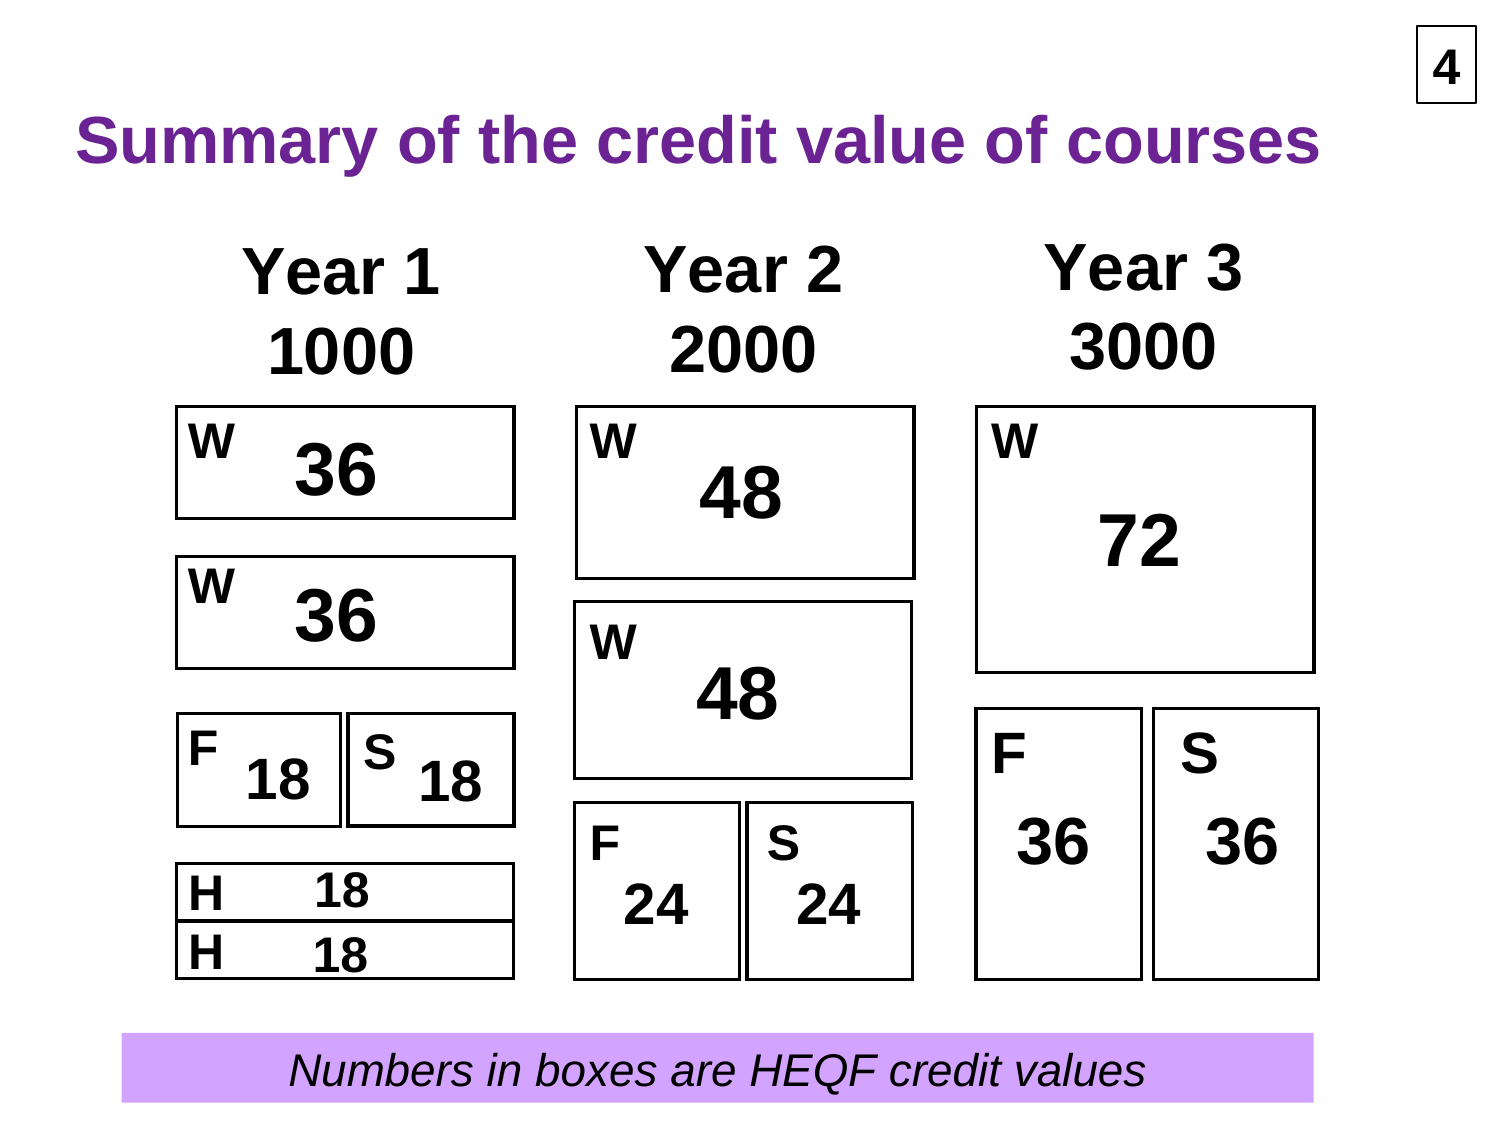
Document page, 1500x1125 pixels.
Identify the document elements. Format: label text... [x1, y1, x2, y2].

text_box 48 [681, 637, 795, 743]
text_box 36 [1001, 791, 1106, 886]
text_box H [173, 853, 239, 912]
text_box 36 [279, 559, 393, 665]
text_box 24 [781, 858, 877, 944]
text_box F [574, 802, 635, 878]
text_box S [752, 802, 816, 878]
text_box 72 [1082, 483, 1197, 589]
text_box S [1165, 708, 1234, 793]
text_box W [574, 601, 652, 677]
text_box 24 [608, 858, 704, 944]
text_box 18 [403, 735, 499, 821]
text_box F [173, 708, 234, 783]
text_box 36 [279, 412, 393, 518]
text_box W [173, 400, 251, 476]
text_box 36 [1190, 791, 1295, 886]
text_box 4 [1416, 26, 1477, 104]
text_box W [976, 400, 1054, 476]
text_box H [173, 912, 239, 988]
text_box 18 [297, 915, 384, 990]
title Summary of the credit value of courses [75, 44, 1426, 233]
text_box W [574, 400, 652, 476]
text_box 18 [230, 733, 326, 819]
text_box F [976, 708, 1042, 793]
text_box W [173, 546, 251, 622]
text_box Numbers in boxes are HEQF credit values [121, 1032, 1314, 1103]
text_box S [348, 711, 412, 787]
text_box 18 [299, 849, 385, 920]
text_box 48 [684, 436, 799, 542]
